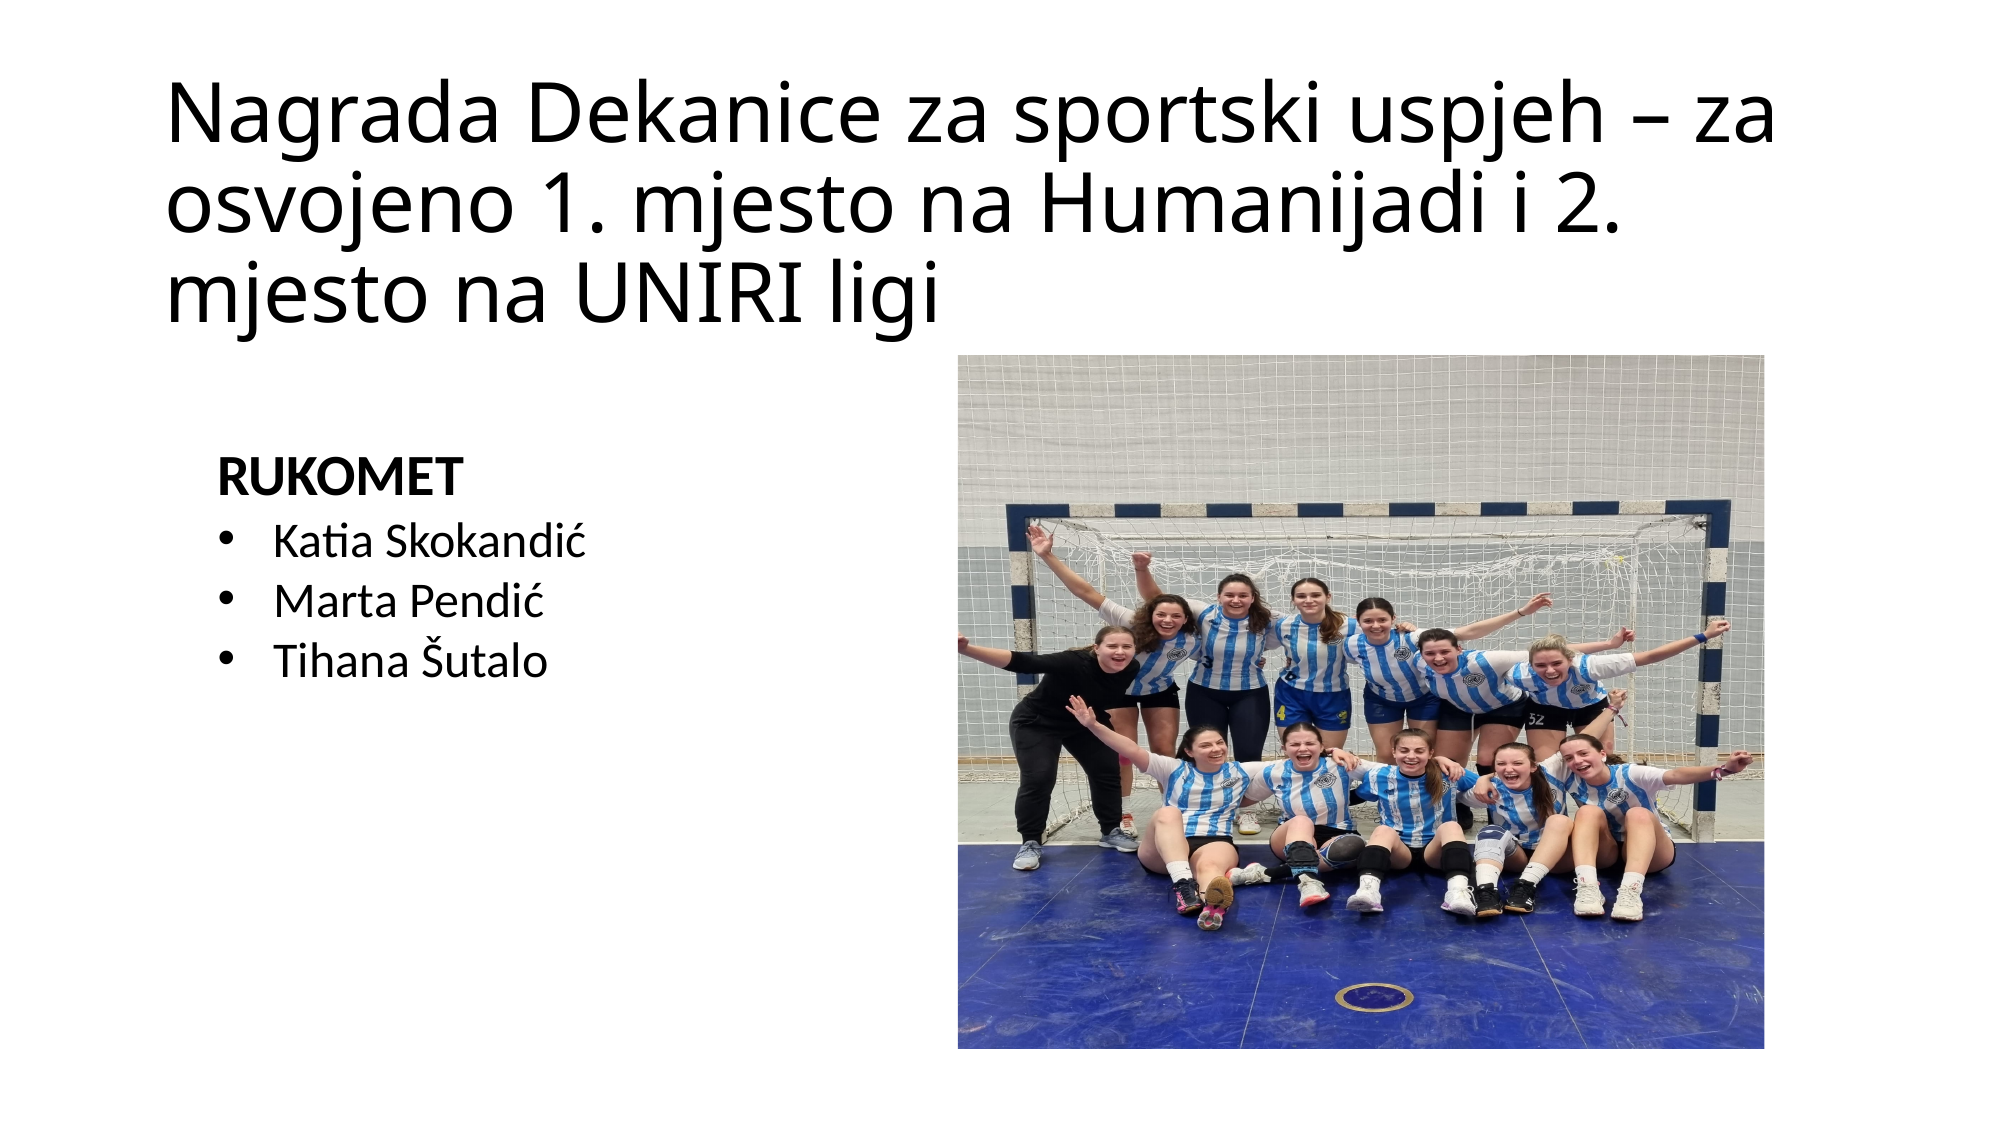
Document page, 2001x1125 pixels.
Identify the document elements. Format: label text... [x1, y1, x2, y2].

picture [957, 355, 1765, 1049]
text_box RUKOMET Katia Skokandić Marta Pendić Tihana Šutalo [202, 429, 875, 698]
title Nagrada Dekanice za sportski uspjeh – za osvojeno 1. mjesto na Humanijadi i 2. mjesto na UNIRI ligi [149, 56, 1885, 356]
